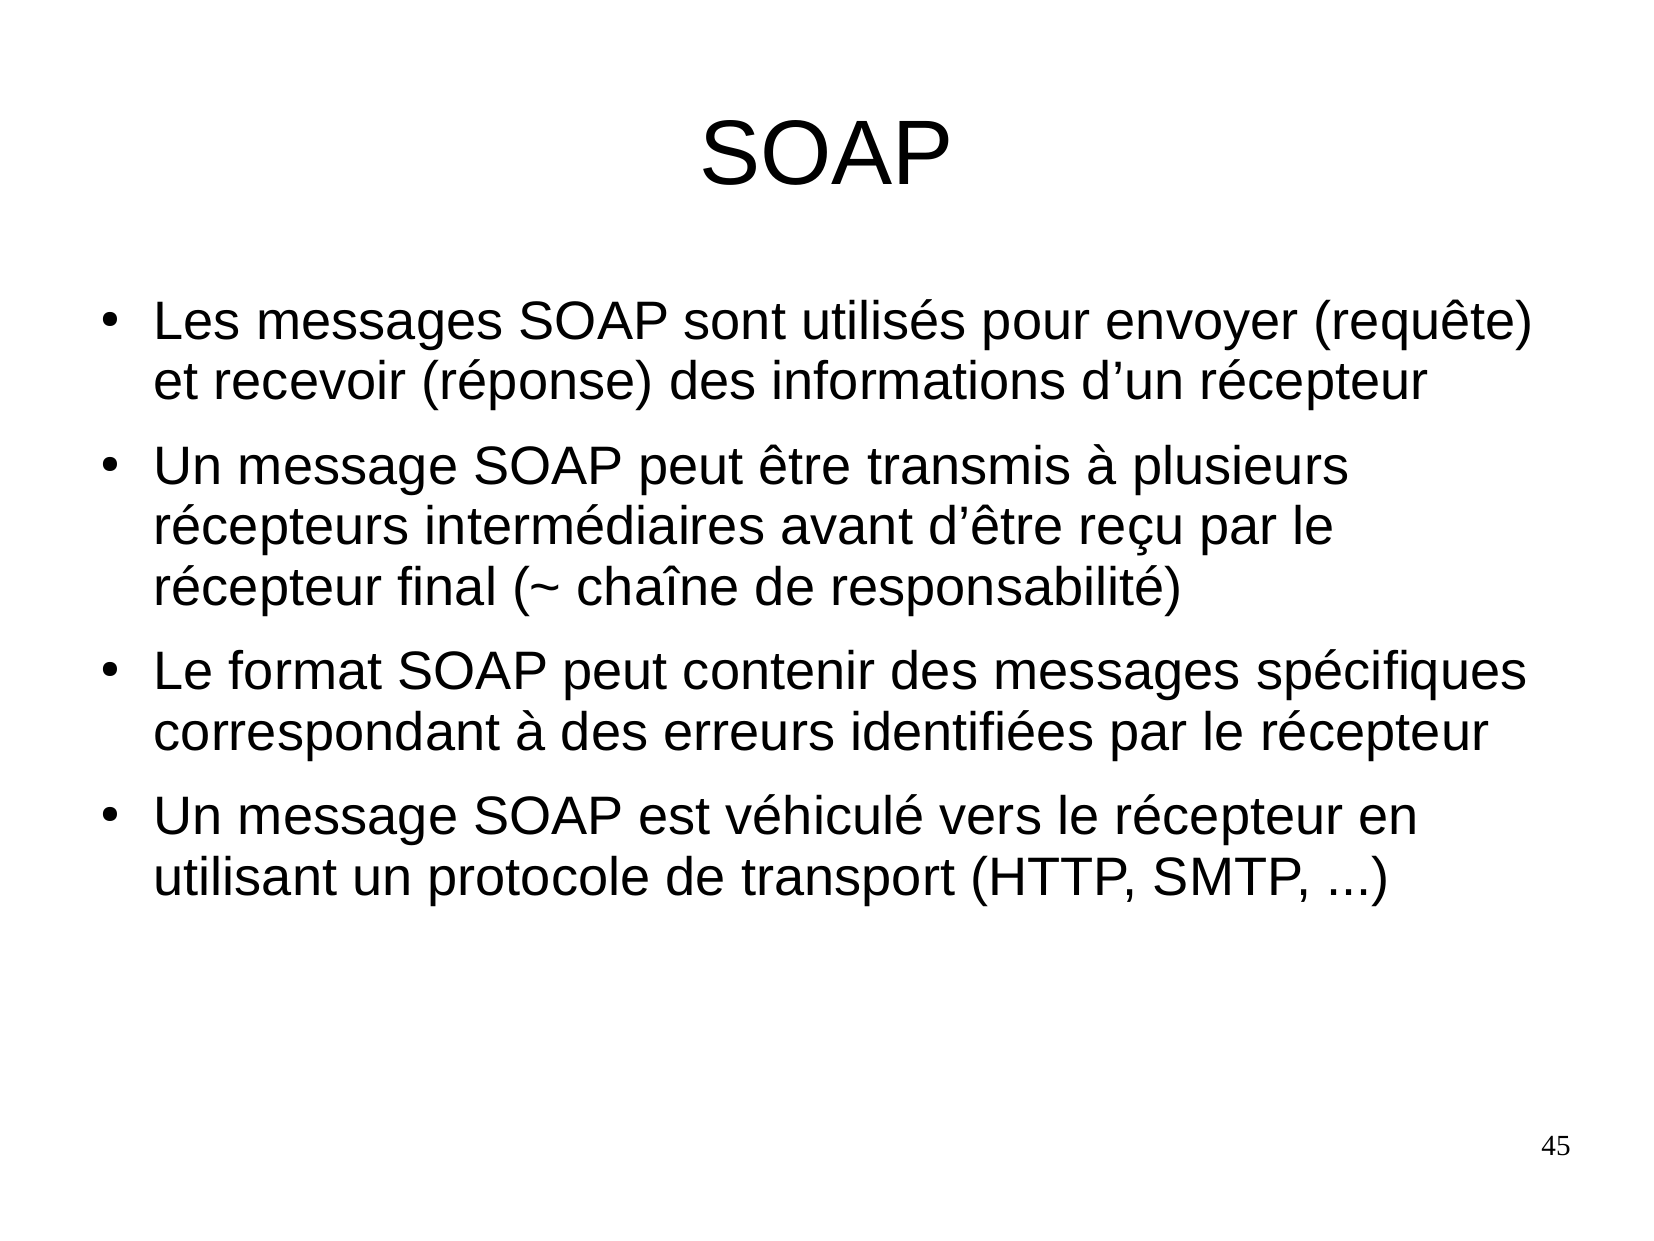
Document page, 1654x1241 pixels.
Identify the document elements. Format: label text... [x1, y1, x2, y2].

title SOAP [82, 49, 1571, 257]
list Les messages SOAP sont utilisés pour envoyer (requête) et recevoir (réponse) des informations d’un récepteur Un message SOAP peut être transmis à plusieurs récepteurs intermédiaires avant d’être reçu par le récepteur final (~ chaîne de responsabilité) Le format SOAP peut contenir des messages spécifiques correspondant à des erreurs identifiées par le récepteur Un message SOAP est véhiculé vers le récepteur en utilisant un protocole de transport (HTTP, SMTP, ...) [82, 290, 1571, 1010]
